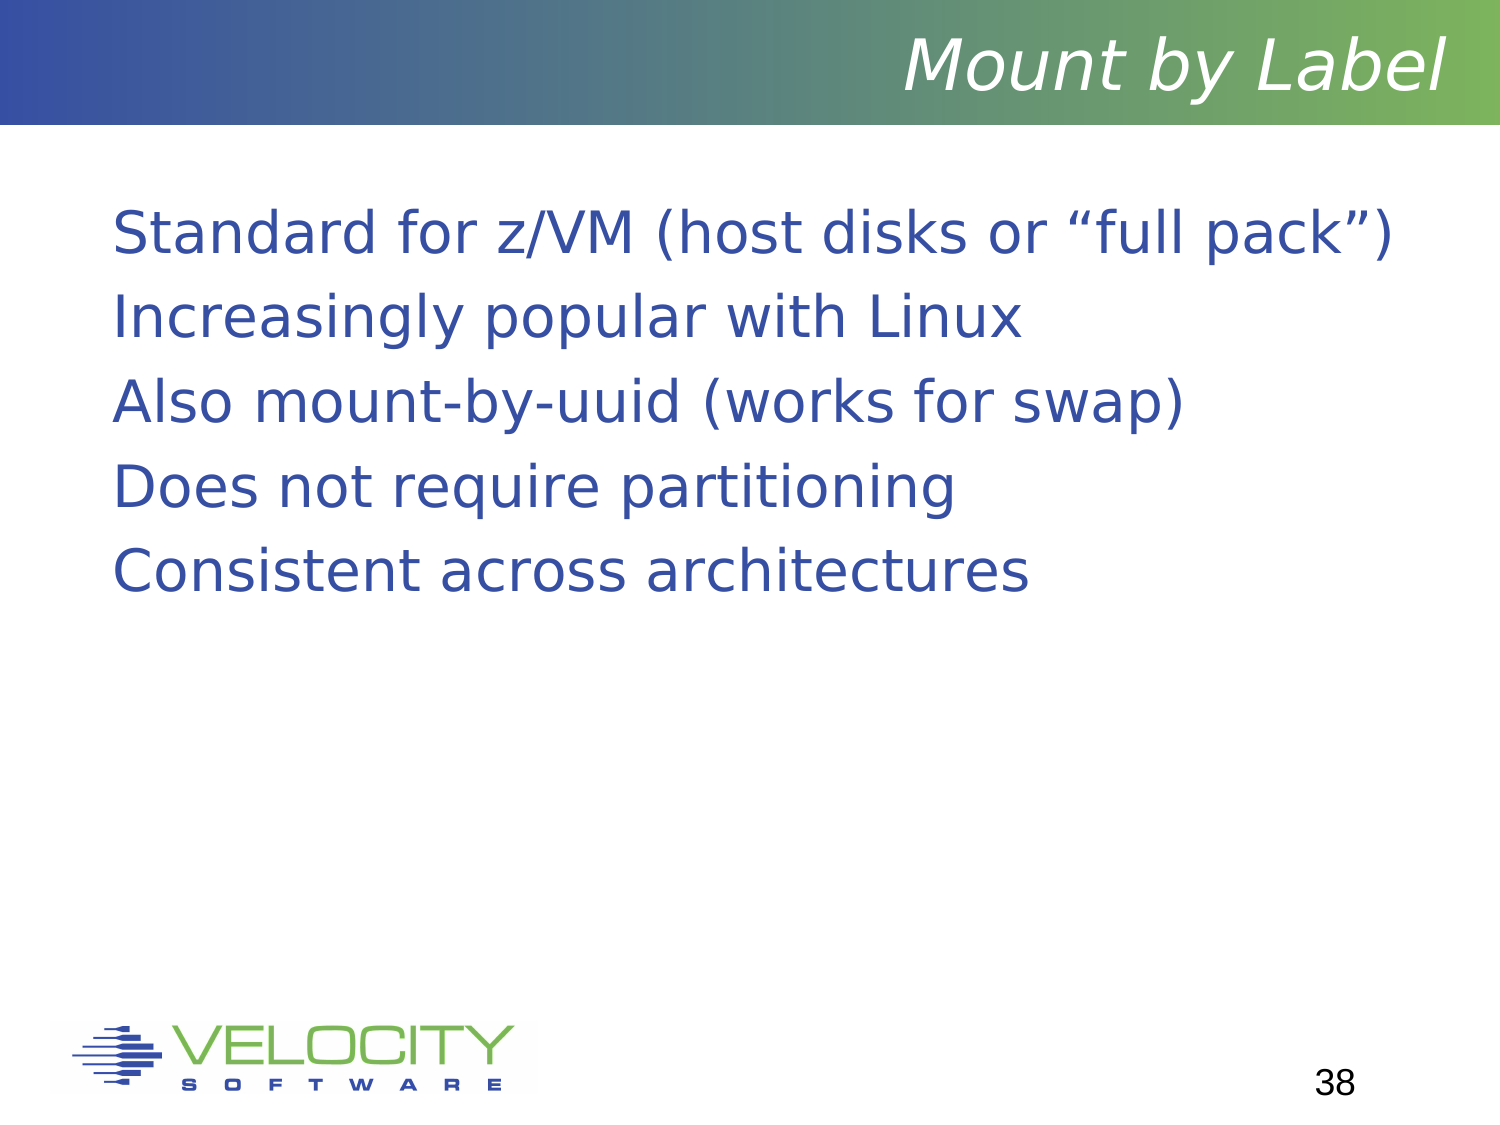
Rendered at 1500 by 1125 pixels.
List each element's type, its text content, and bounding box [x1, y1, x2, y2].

title Mount by Label [62, 12, 1463, 113]
list Standard for z/VM (host disks or “full pack”) Increasingly popular with Linux Also mount-by-uuid (works for swap) Does not require partitioning Consistent across architectures [70, 187, 1438, 988]
picture [50, 1021, 538, 1094]
